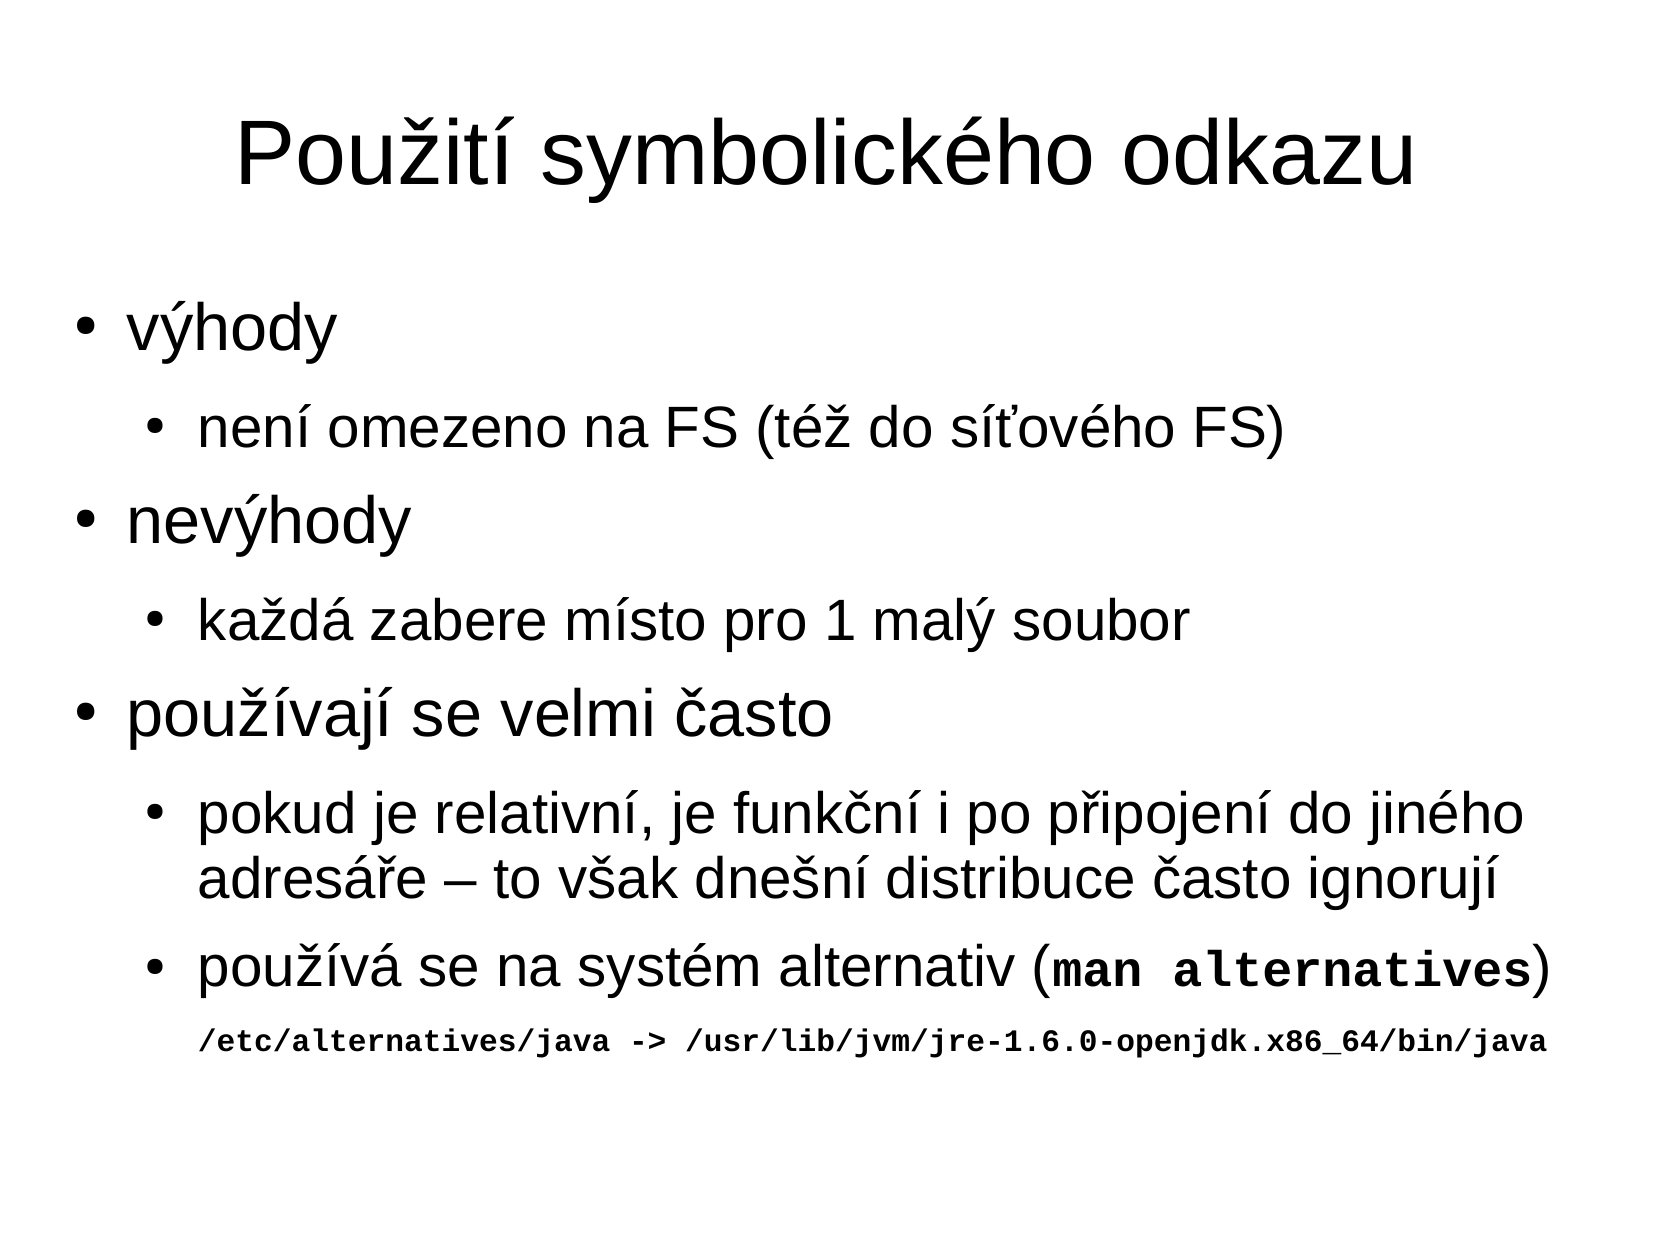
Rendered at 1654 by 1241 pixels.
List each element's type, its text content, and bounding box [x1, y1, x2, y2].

list výhody není omezeno na FS (též do síťového FS) nevýhody každá zabere místo pro 1 malý soubor používají se velmi často pokud je relativní, je funkční i po připojení do jiného adresáře – to však dnešní distribuce často ignorují používá se na systém alternativ (man alternatives) /etc/alternatives/java -> /usr/lib/jvm/jre-1.6.0-openjdk.x86_64/bin/java [56, 290, 1598, 1094]
title Použití symbolického odkazu [82, 56, 1571, 250]
